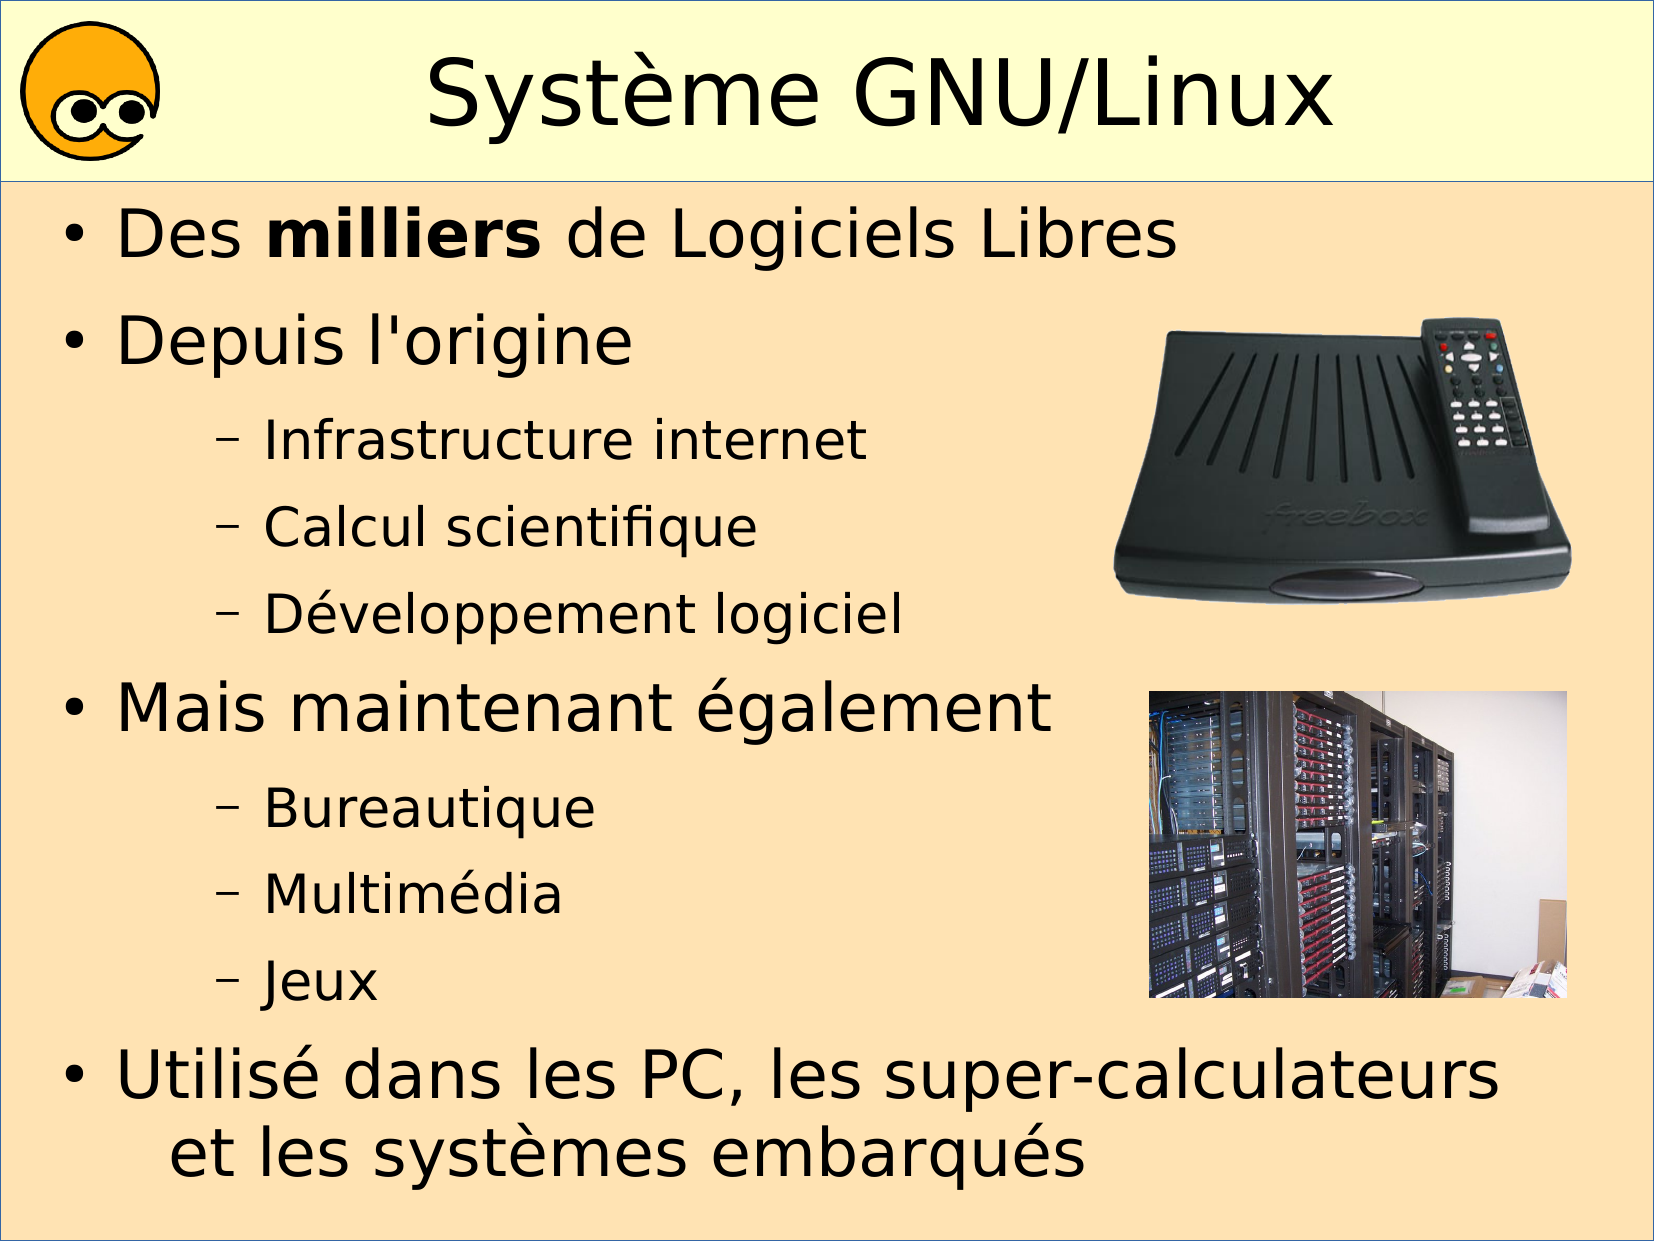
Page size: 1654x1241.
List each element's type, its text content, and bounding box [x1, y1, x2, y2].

title Système GNU/Linux [239, 33, 1524, 154]
list Des milliers de Logiciels Libres Depuis l'origine Infrastructure internet Calcul scientifique Développement logiciel Mais maintenant également Bureautique Multimédia Jeux Utilisé dans les PC, les super-calculateurs et les systèmes embarqués [27, 195, 1516, 1193]
picture [1149, 691, 1567, 998]
picture [1113, 317, 1572, 605]
picture [20, 21, 160, 161]
